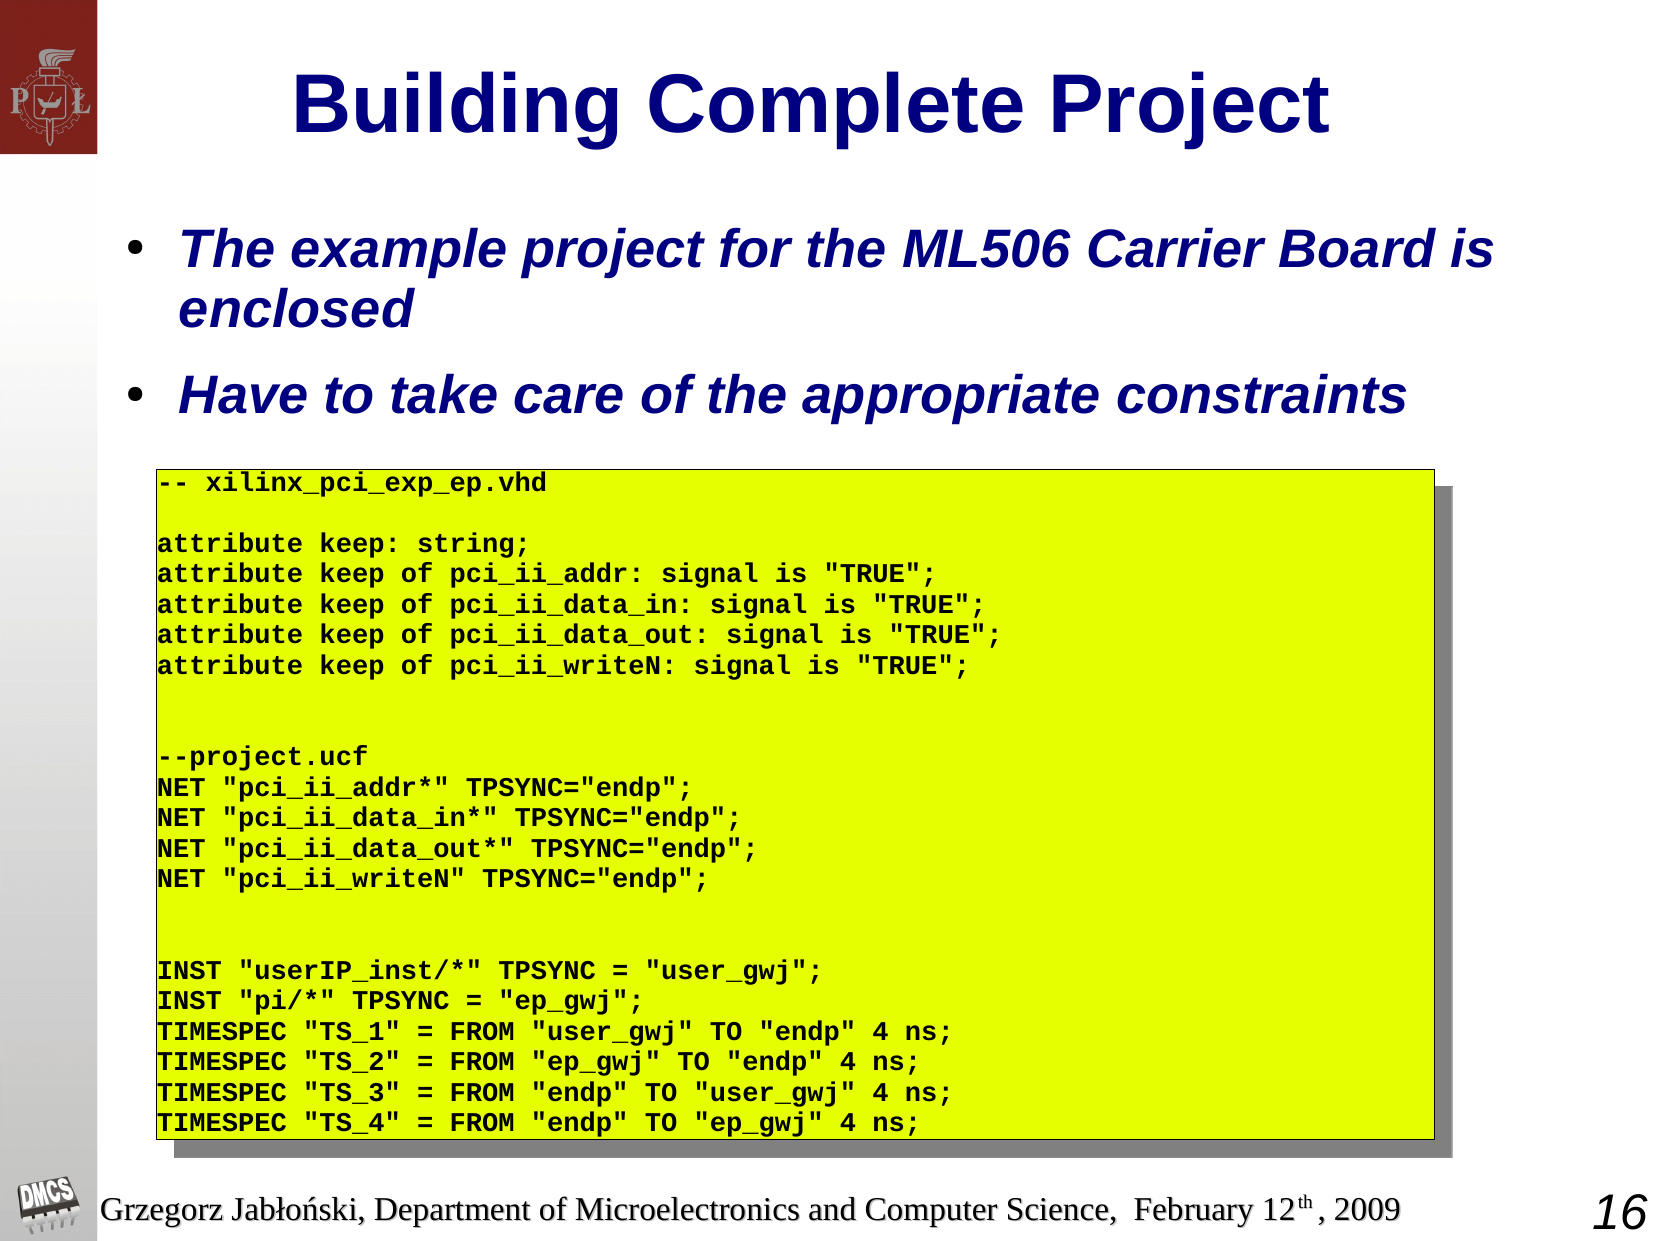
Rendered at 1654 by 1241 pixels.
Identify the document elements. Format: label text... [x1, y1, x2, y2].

text_box -- xilinx_pci_exp_ep.vhd attribute keep: string; attribute keep of pci_ii_addr: signal is "TRUE"; attribute keep of pci_ii_data_in: signal is "TRUE"; attribute keep of pci_ii_data_out: signal is "TRUE"; attribute keep of pci_ii_writeN: signal is "TRUE"; --project.ucf NET "pci_ii_addr*" TPSYNC="endp"; NET "pci_ii_data_in*" TPSYNC="endp"; NET "pci_ii_data_out*" TPSYNC="endp"; NET "pci_ii_writeN" TPSYNC="endp"; INST "userIP_inst/*" TPSYNC = "user_gwj"; INST "pi/*" TPSYNC = "ep_gwj"; TIMESPEC "TS_1" = FROM "user_gwj" TO "endp" 4 ns; TIMESPEC "TS_2" = FROM "ep_gwj" TO "endp" 4 ns; TIMESPEC "TS_3" = FROM "endp" TO "user_gwj" 4 ns; TIMESPEC "TS_4" = FROM "endp" TO "ep_gwj" 4 ns; [156, 469, 1435, 1140]
title Building Complete Project [98, 0, 1525, 208]
list The example project for the ML506 Carrier Board is enclosed Have to take care of the appropriate constraints [108, 218, 1521, 882]
